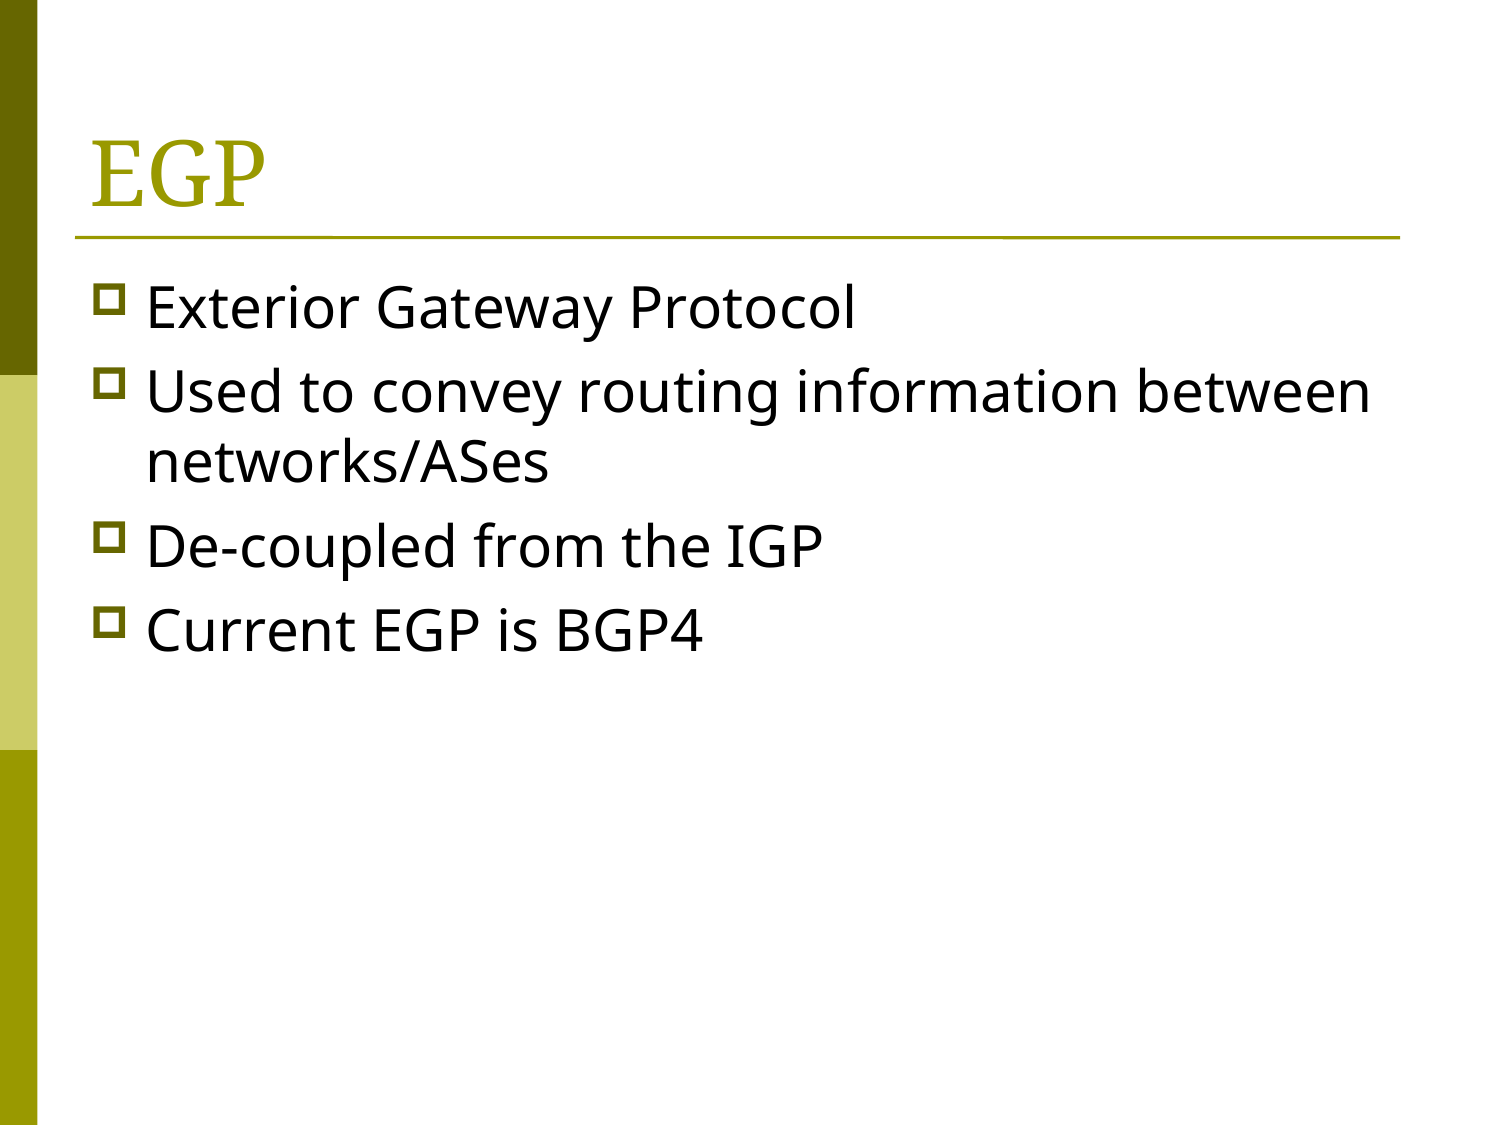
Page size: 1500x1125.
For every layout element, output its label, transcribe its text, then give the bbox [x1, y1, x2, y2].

title EGP [75, 45, 1426, 233]
list Exterior Gateway Protocol Used to convey routing information between networks/ASes De-coupled from the IGP Current EGP is BGP4 [75, 262, 1426, 1006]
